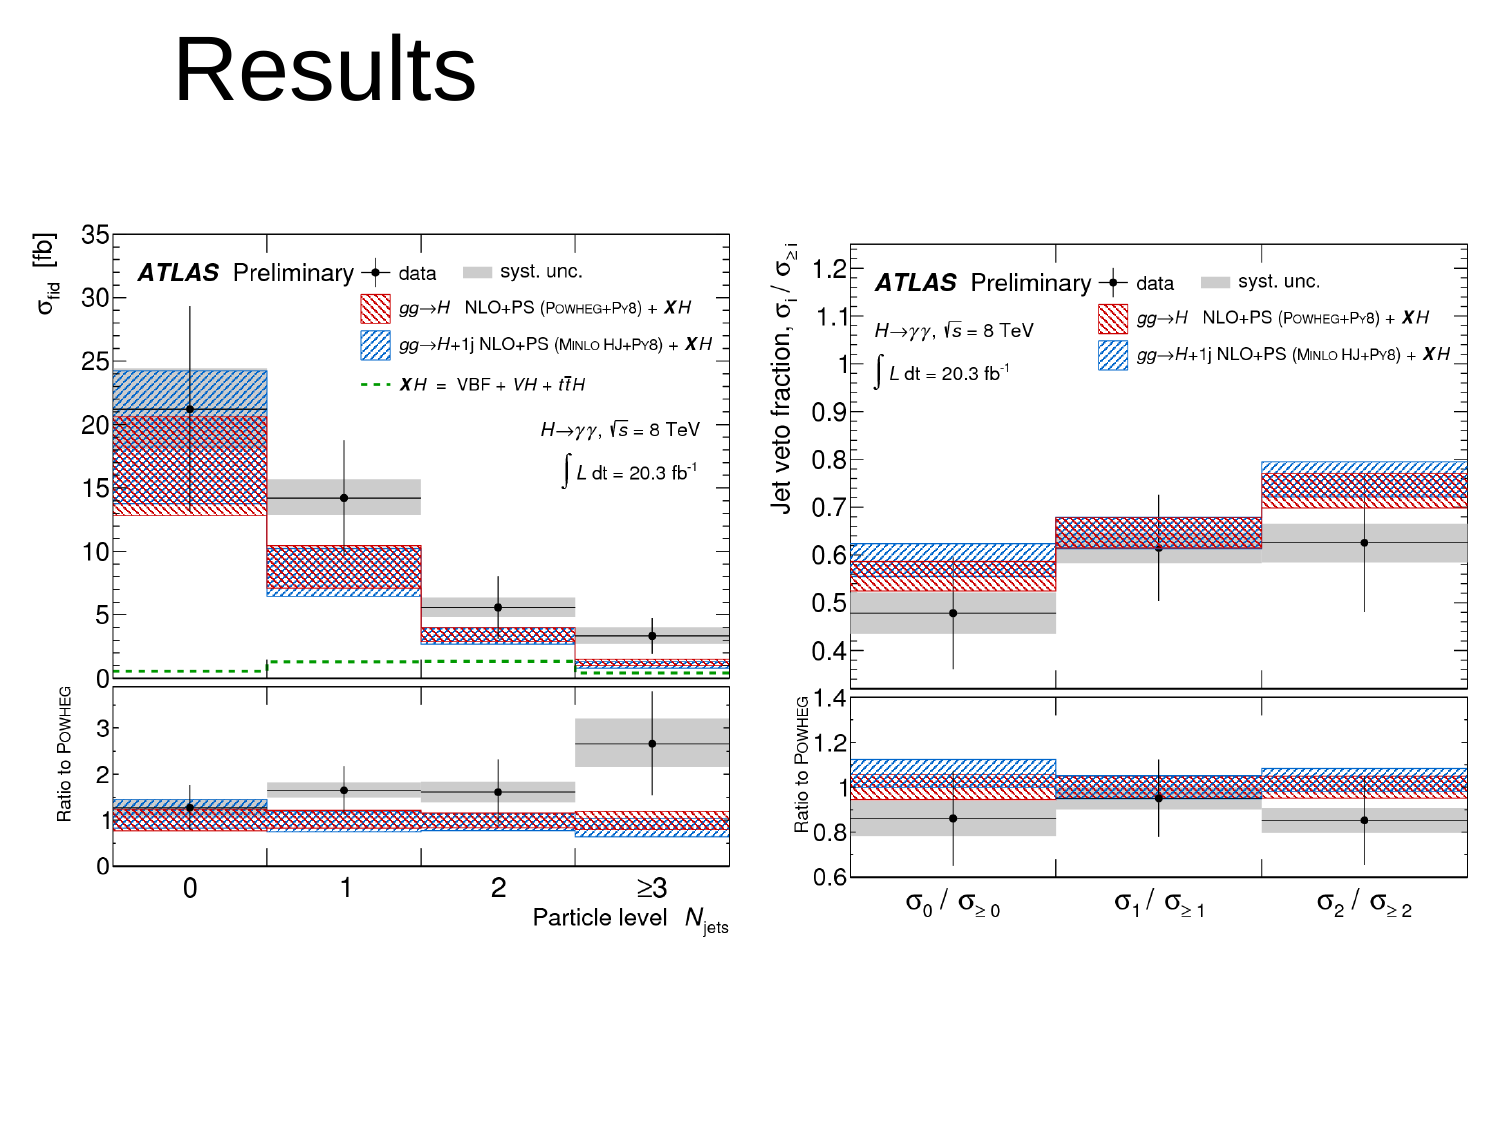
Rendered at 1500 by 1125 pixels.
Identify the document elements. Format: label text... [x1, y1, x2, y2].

title Results [172, 0, 1328, 138]
picture [767, 240, 1471, 920]
picture [29, 221, 733, 940]
